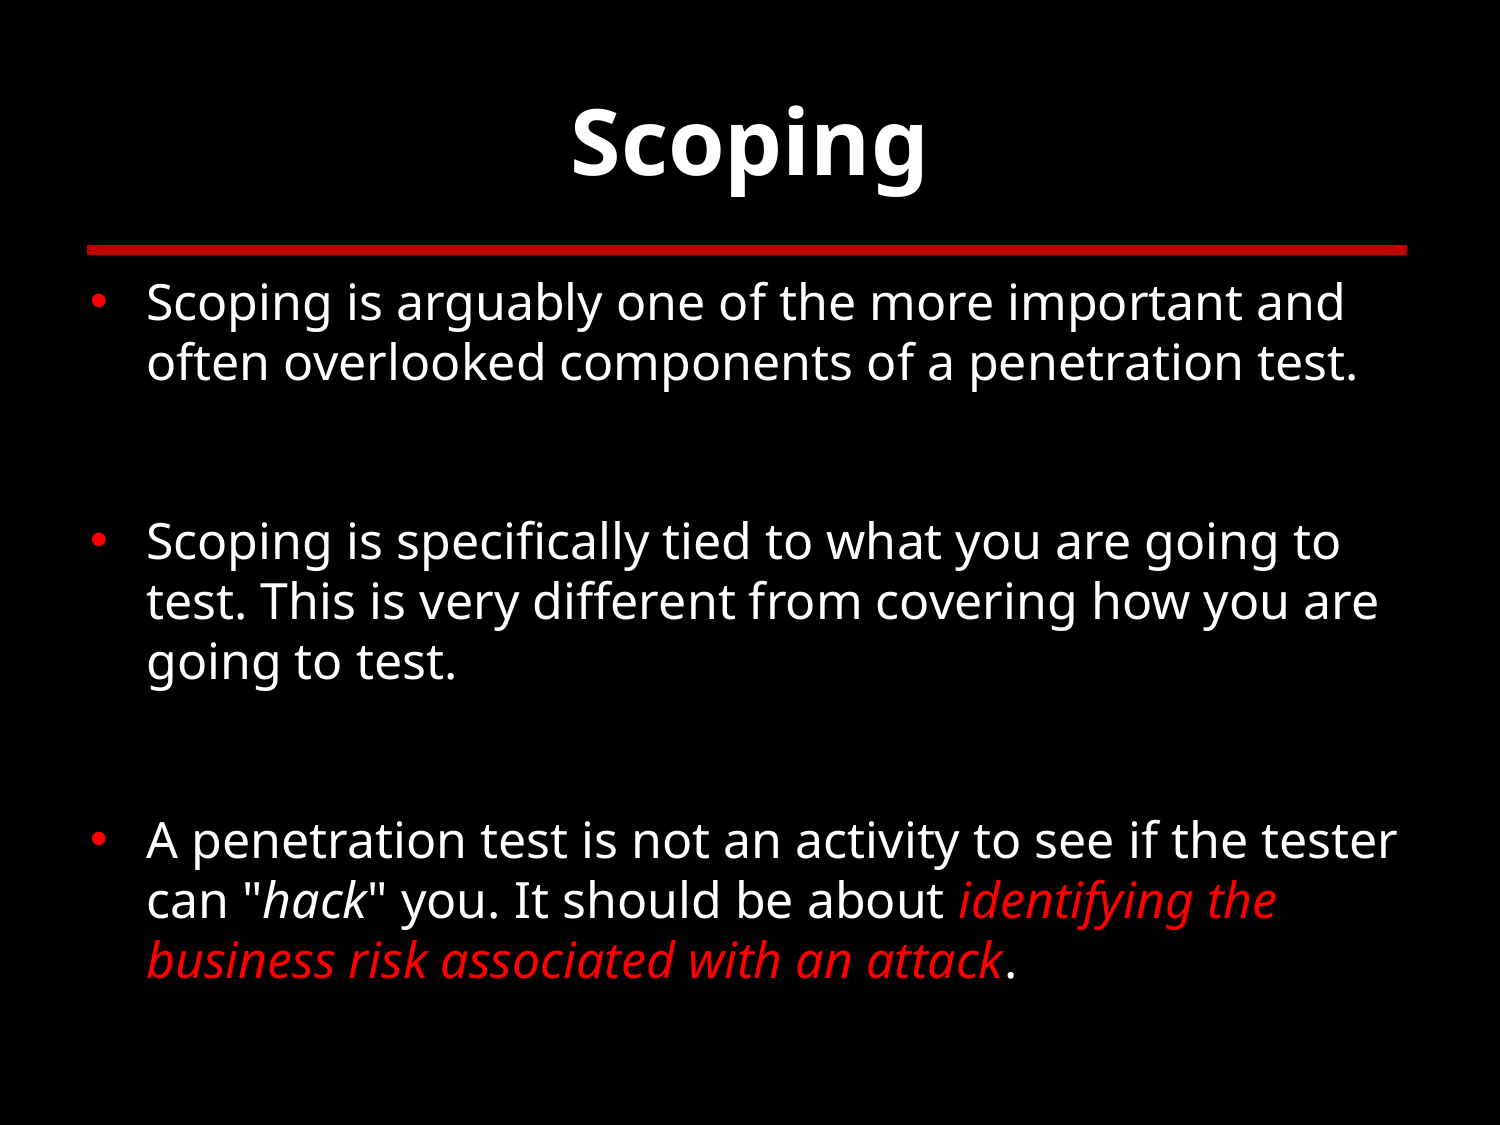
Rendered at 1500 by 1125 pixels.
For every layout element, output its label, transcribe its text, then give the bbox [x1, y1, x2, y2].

title Scoping [75, 45, 1425, 233]
list Scoping is arguably one of the more important and often overlooked components of a penetration test. Scoping is specifically tied to what you are going to test. This is very different from covering how you are going to test. A penetration test is not an activity to see if the tester can "hack" you. It should be about identifying the business risk associated with an attack. [75, 262, 1425, 1005]
